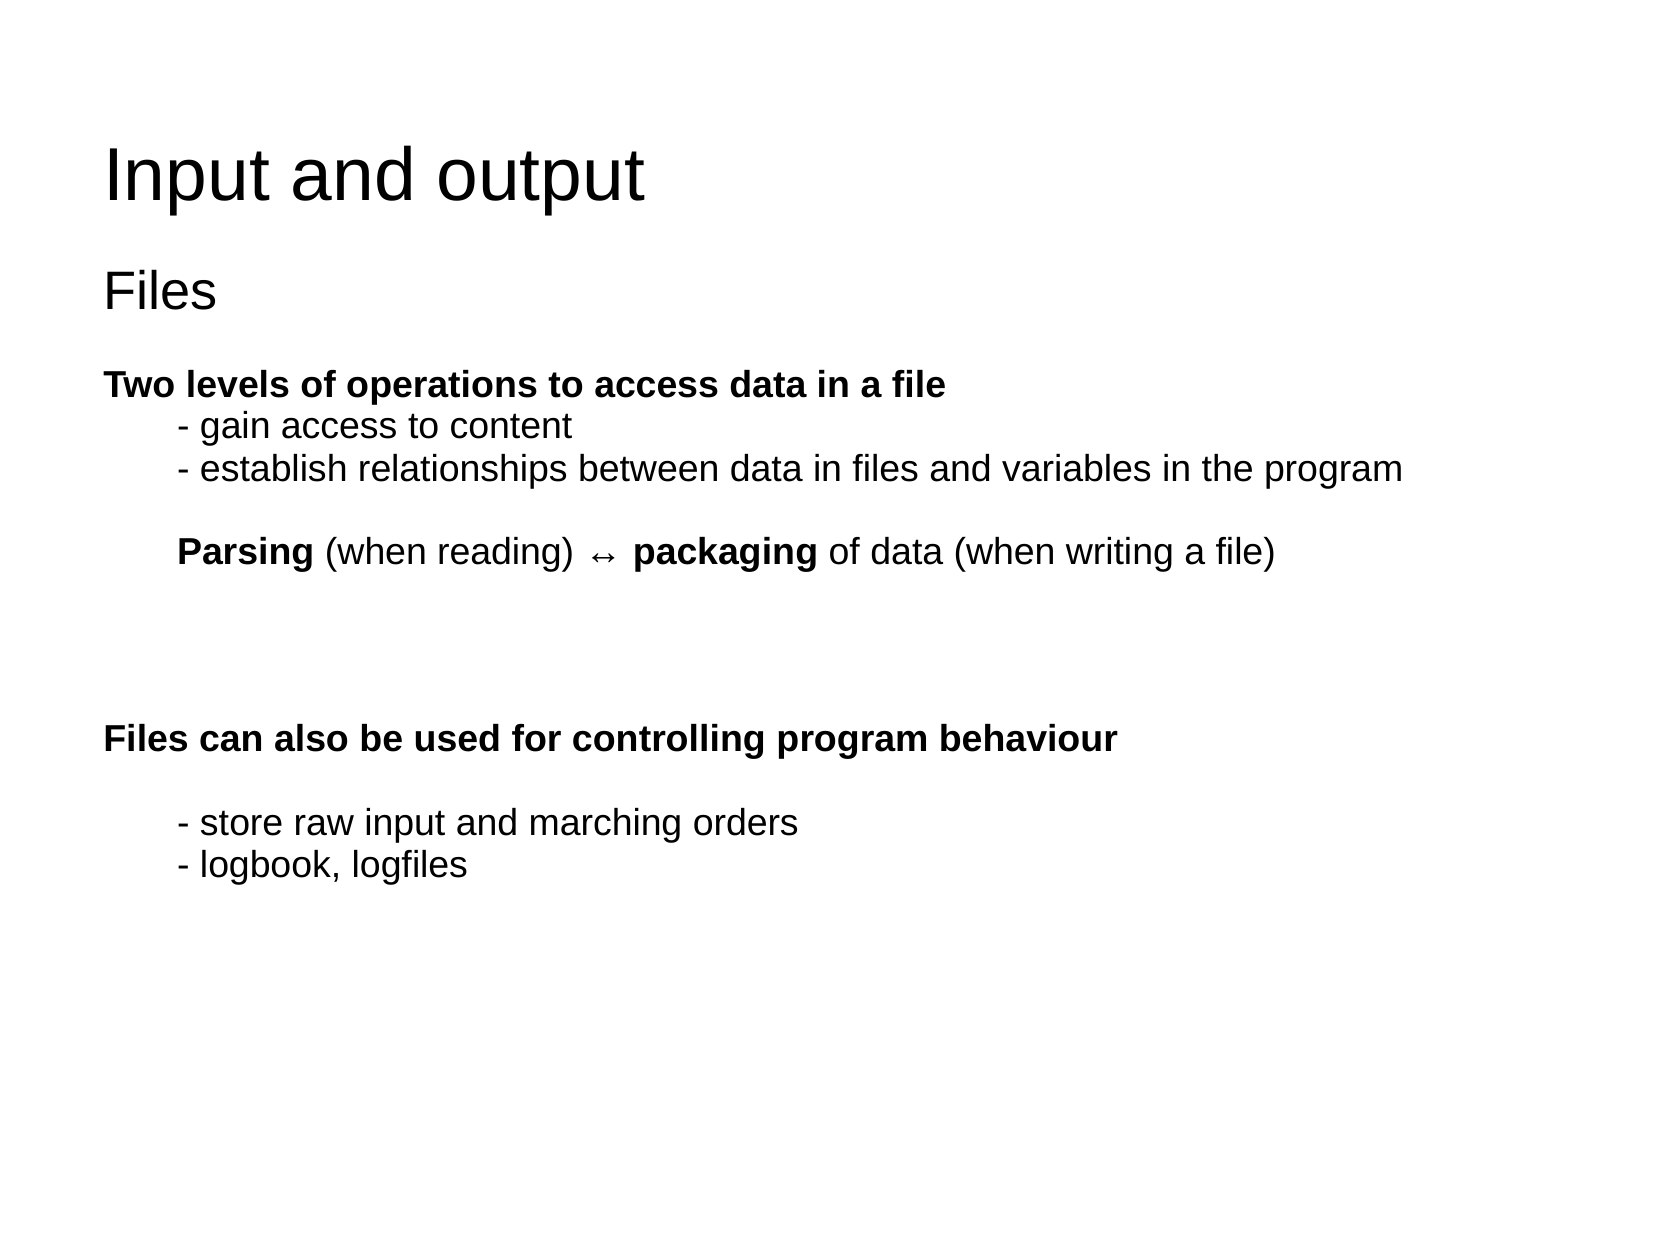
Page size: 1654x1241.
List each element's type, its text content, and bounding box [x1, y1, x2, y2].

text_box Input and output Files Two levels of operations to access data in a file - gain access to content - establish relationships between data in files and variables in the program Parsing (when reading) ↔ packaging of data (when writing a file) Files can also be used for controlling program behaviour - store raw input and marching orders - logbook, logfiles [88, 118, 1595, 935]
